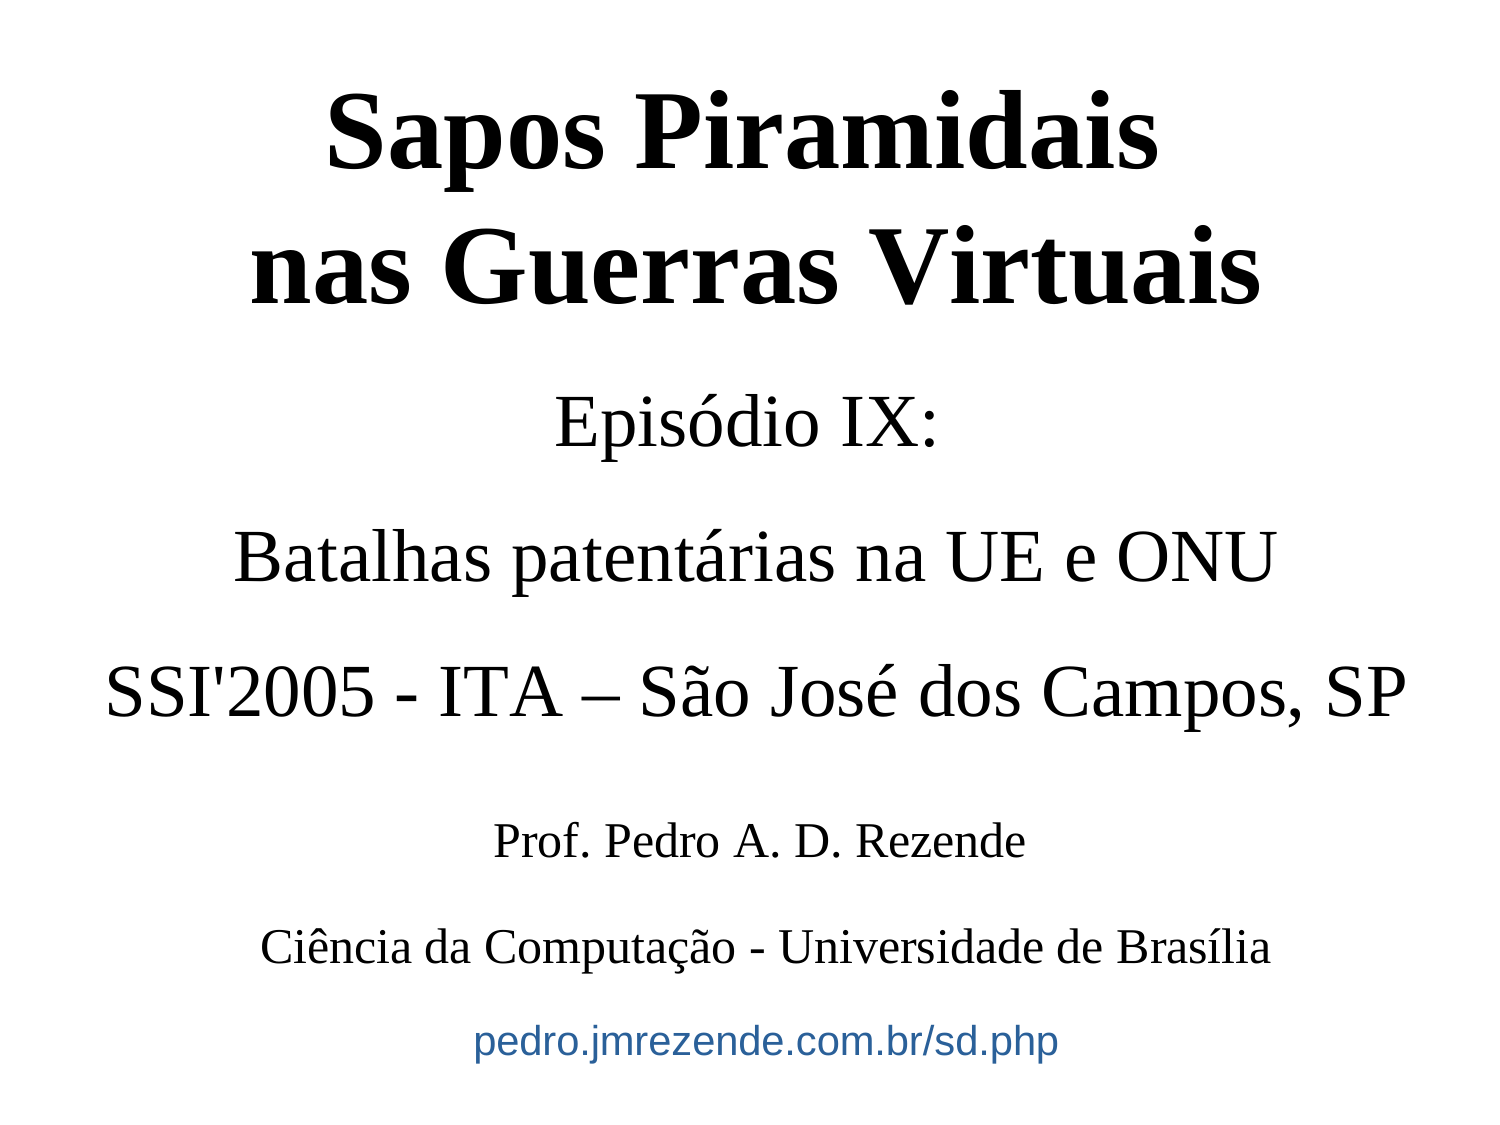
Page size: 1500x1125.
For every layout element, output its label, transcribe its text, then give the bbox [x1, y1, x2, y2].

text_box Prof. Pedro A. D. Rezende Ciência da Computação - Universidade de Brasília pedro.jmrezende.com.br/sd.php [96, 767, 1361, 1081]
title Sapos Piramidais nas Guerras Virtuais Episódio IX: Batalhas patentárias na UE e ONU SSI'2005 - ITA – São José dos Campos, SP [55, 50, 1459, 740]
